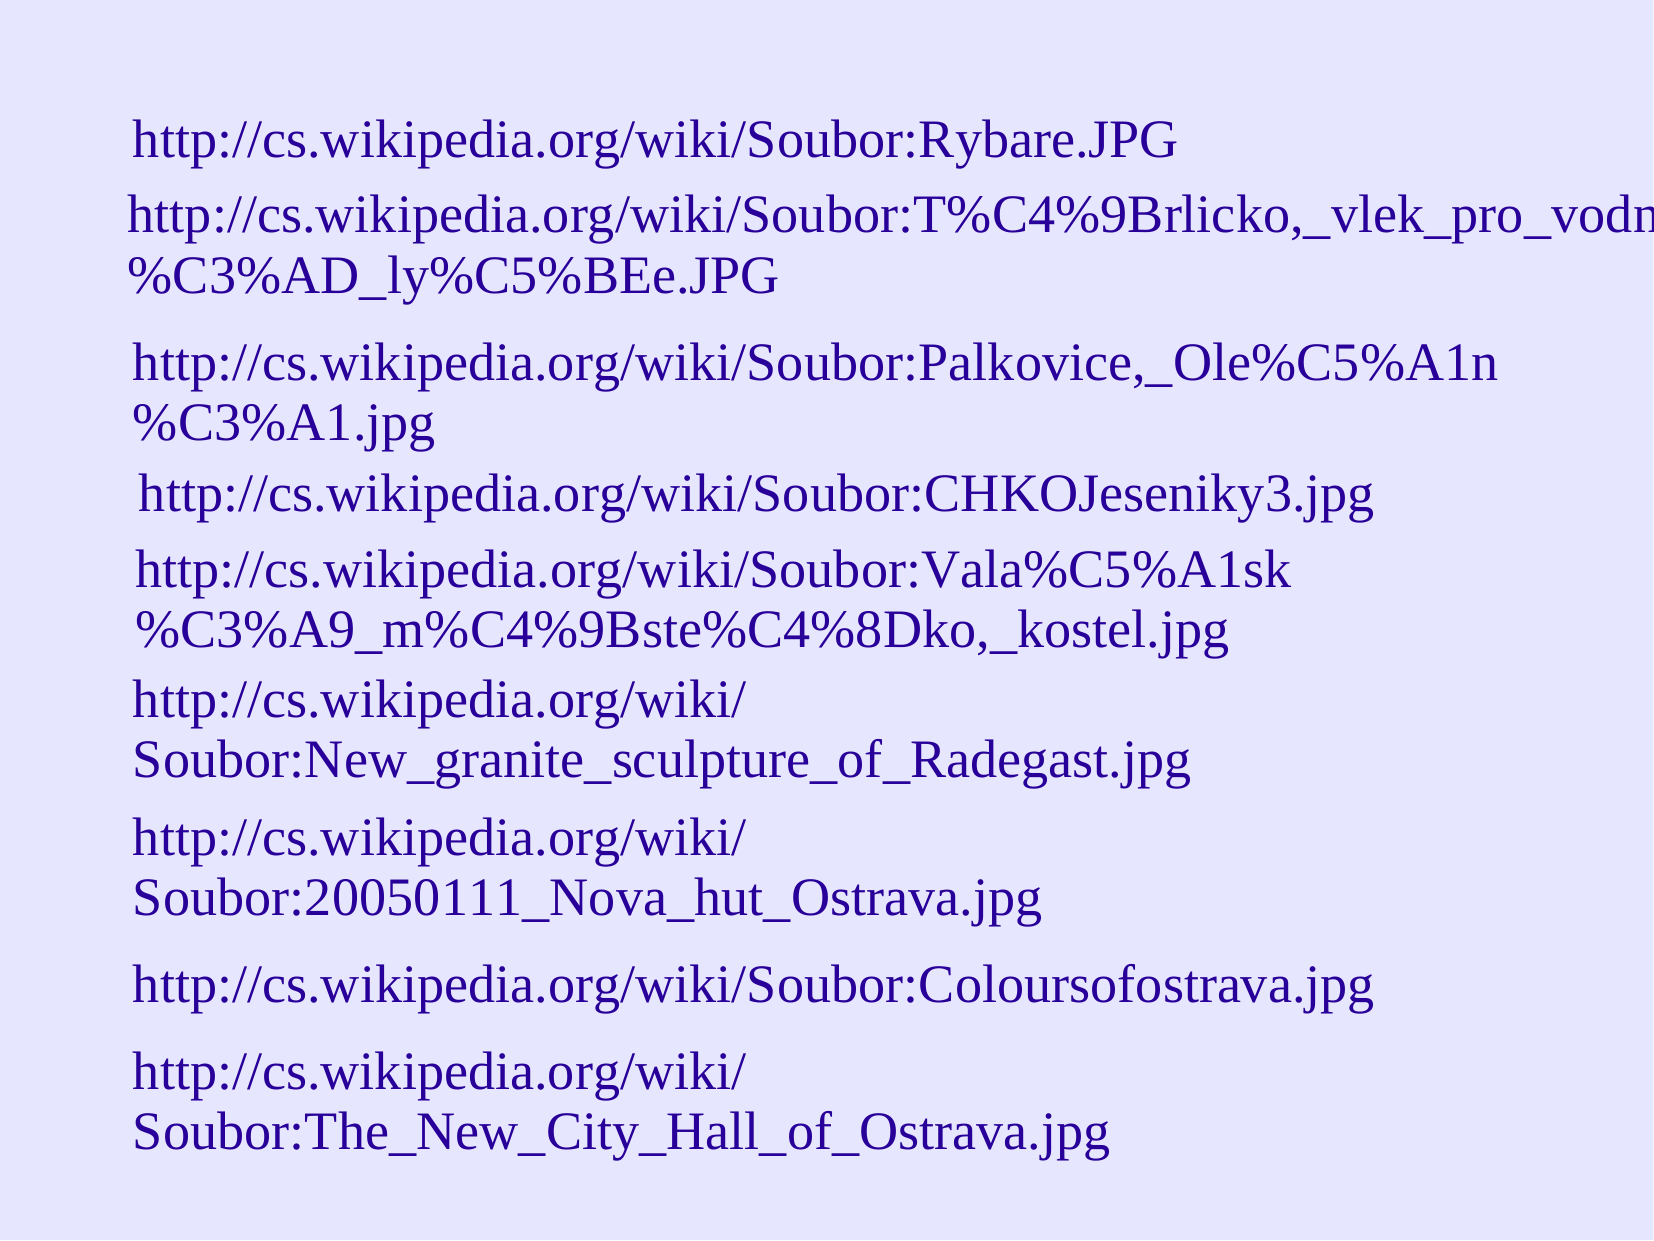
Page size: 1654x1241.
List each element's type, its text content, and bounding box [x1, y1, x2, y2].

text_box http://cs.wikipedia.org/wiki/Soubor:New_granite_sculpture_of_Radegast.jpg [118, 661, 1506, 798]
text_box http://cs.wikipedia.org/wiki/Soubor:Coloursofostrava.jpg [118, 947, 1625, 1023]
text_box http://cs.wikipedia.org/wiki/Soubor:T%C4%9Brlicko,_vlek_pro_vodn%C3%AD_ly%C5%BEe.JPG [112, 177, 1654, 313]
text_box http://cs.wikipedia.org/wiki/Soubor:Palkovice,_Ole%C5%A1n%C3%A1.jpg [118, 324, 1570, 461]
text_box http://cs.wikipedia.org/wiki/Soubor:The_New_City_Hall_of_Ostrava.jpg [118, 1033, 1397, 1170]
text_box http://cs.wikipedia.org/wiki/Soubor:CHKOJeseniky3.jpg [123, 456, 1447, 532]
text_box http://cs.wikipedia.org/wiki/Soubor:20050111_Nova_hut_Ostrava.jpg [118, 799, 1625, 936]
text_box http://cs.wikipedia.org/wiki/Soubor:Rybare.JPG [118, 101, 1329, 177]
text_box http://cs.wikipedia.org/wiki/Soubor:Vala%C5%A1sk%C3%A9_m%C4%9Bste%C4%8Dko,_kostel.jpg [120, 531, 1418, 661]
